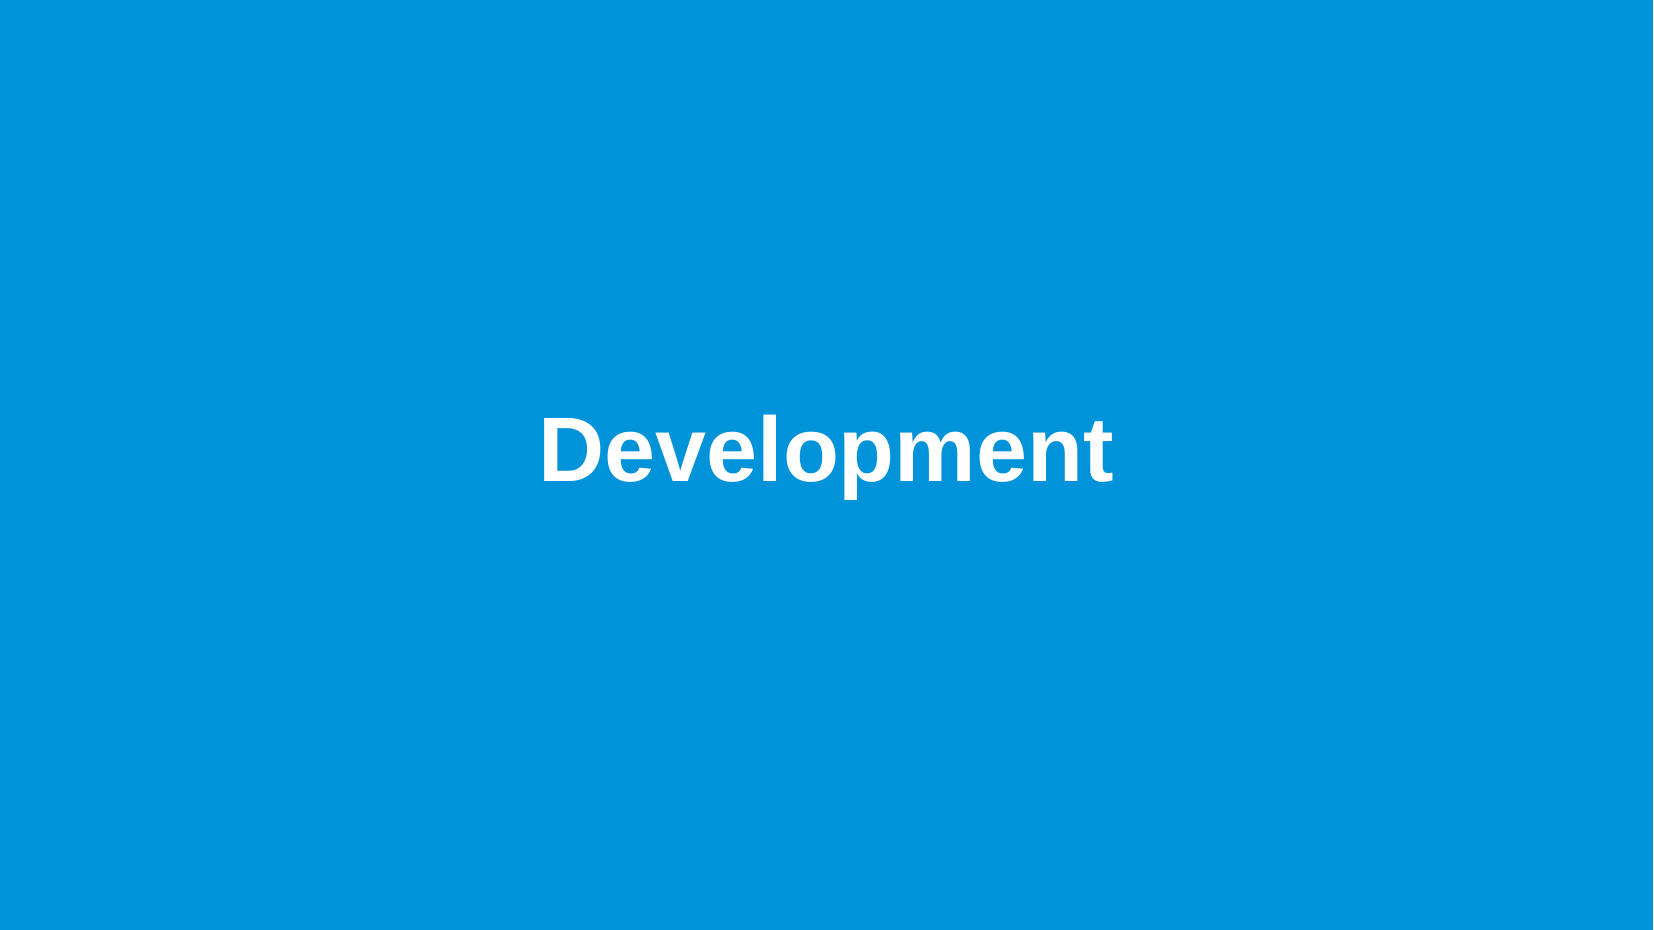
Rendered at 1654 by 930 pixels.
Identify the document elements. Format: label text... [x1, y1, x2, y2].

title Development [82, 37, 1571, 863]
